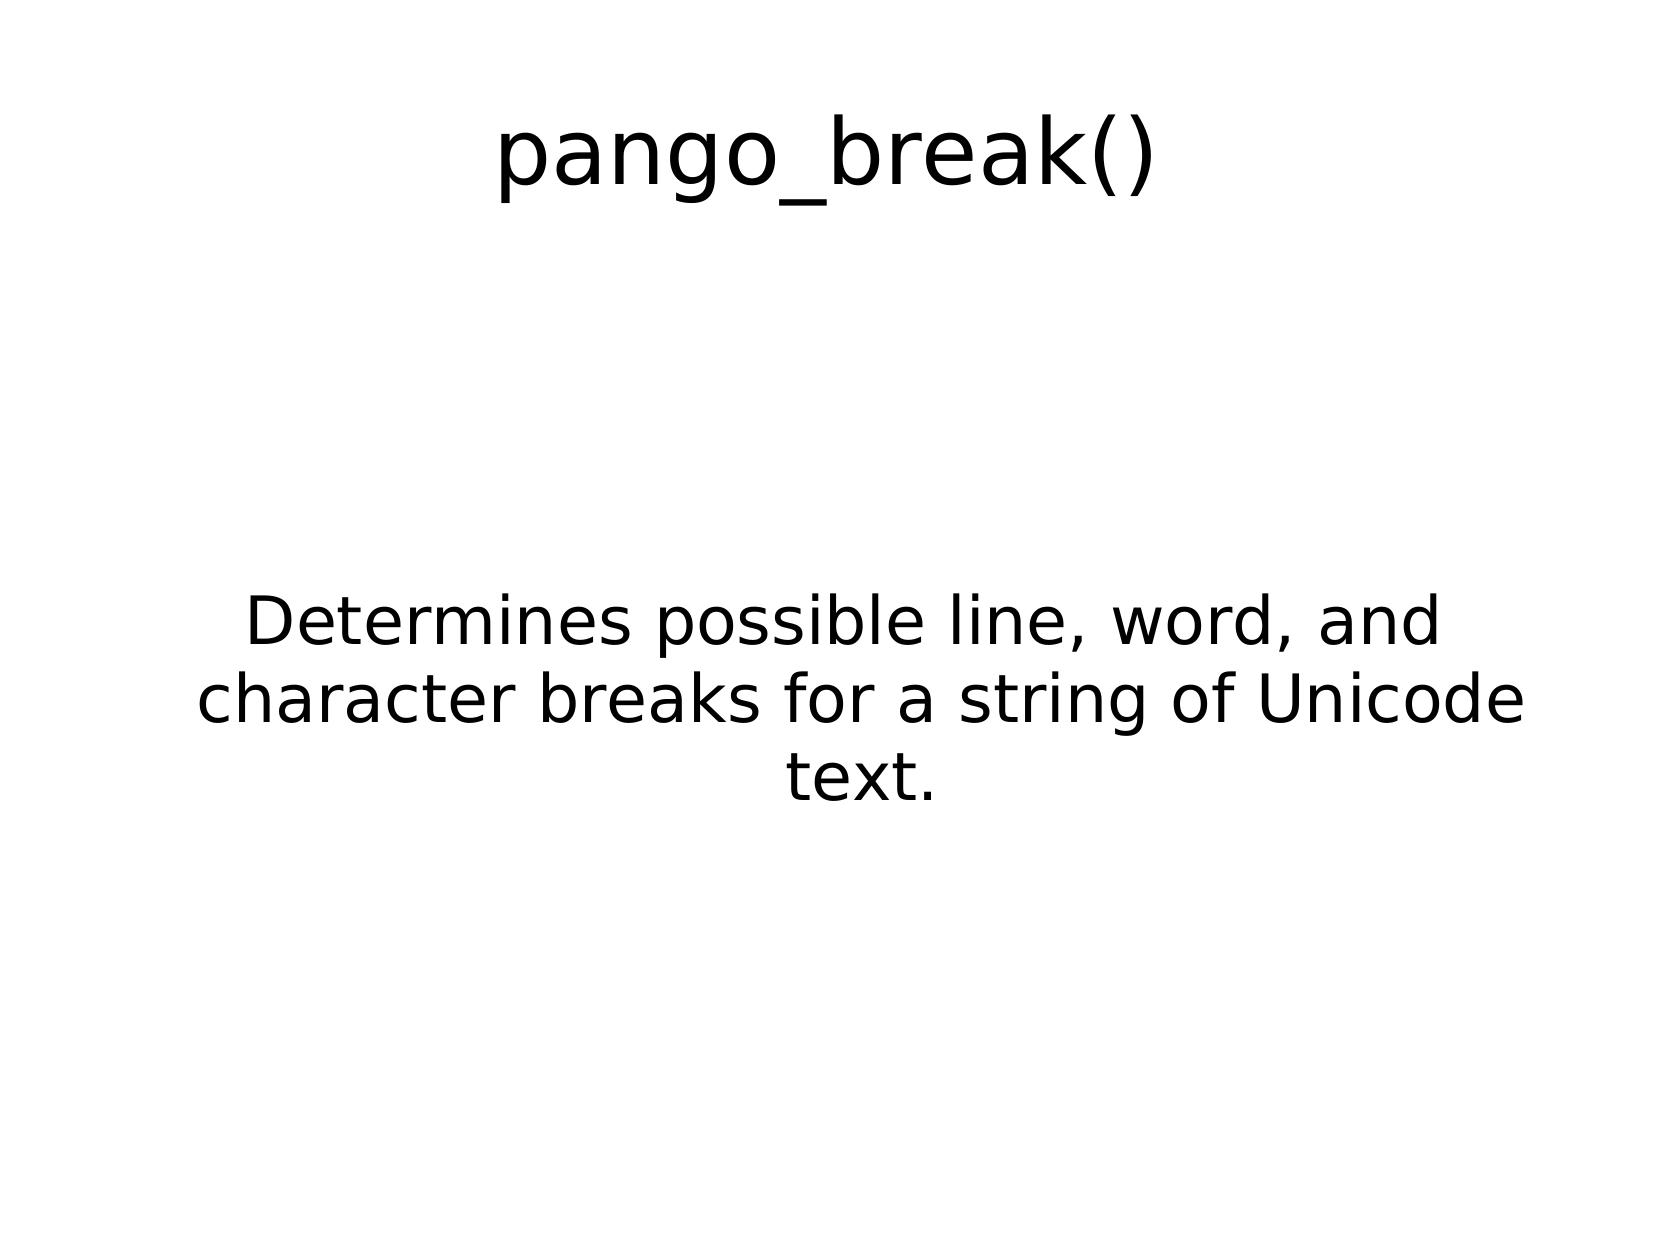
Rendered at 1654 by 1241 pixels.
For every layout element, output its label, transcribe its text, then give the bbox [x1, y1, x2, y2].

subtitle Determines possible line, word, and character breaks for a string of Unicode text. [82, 290, 1571, 1109]
title pango_break() [82, 49, 1571, 257]
